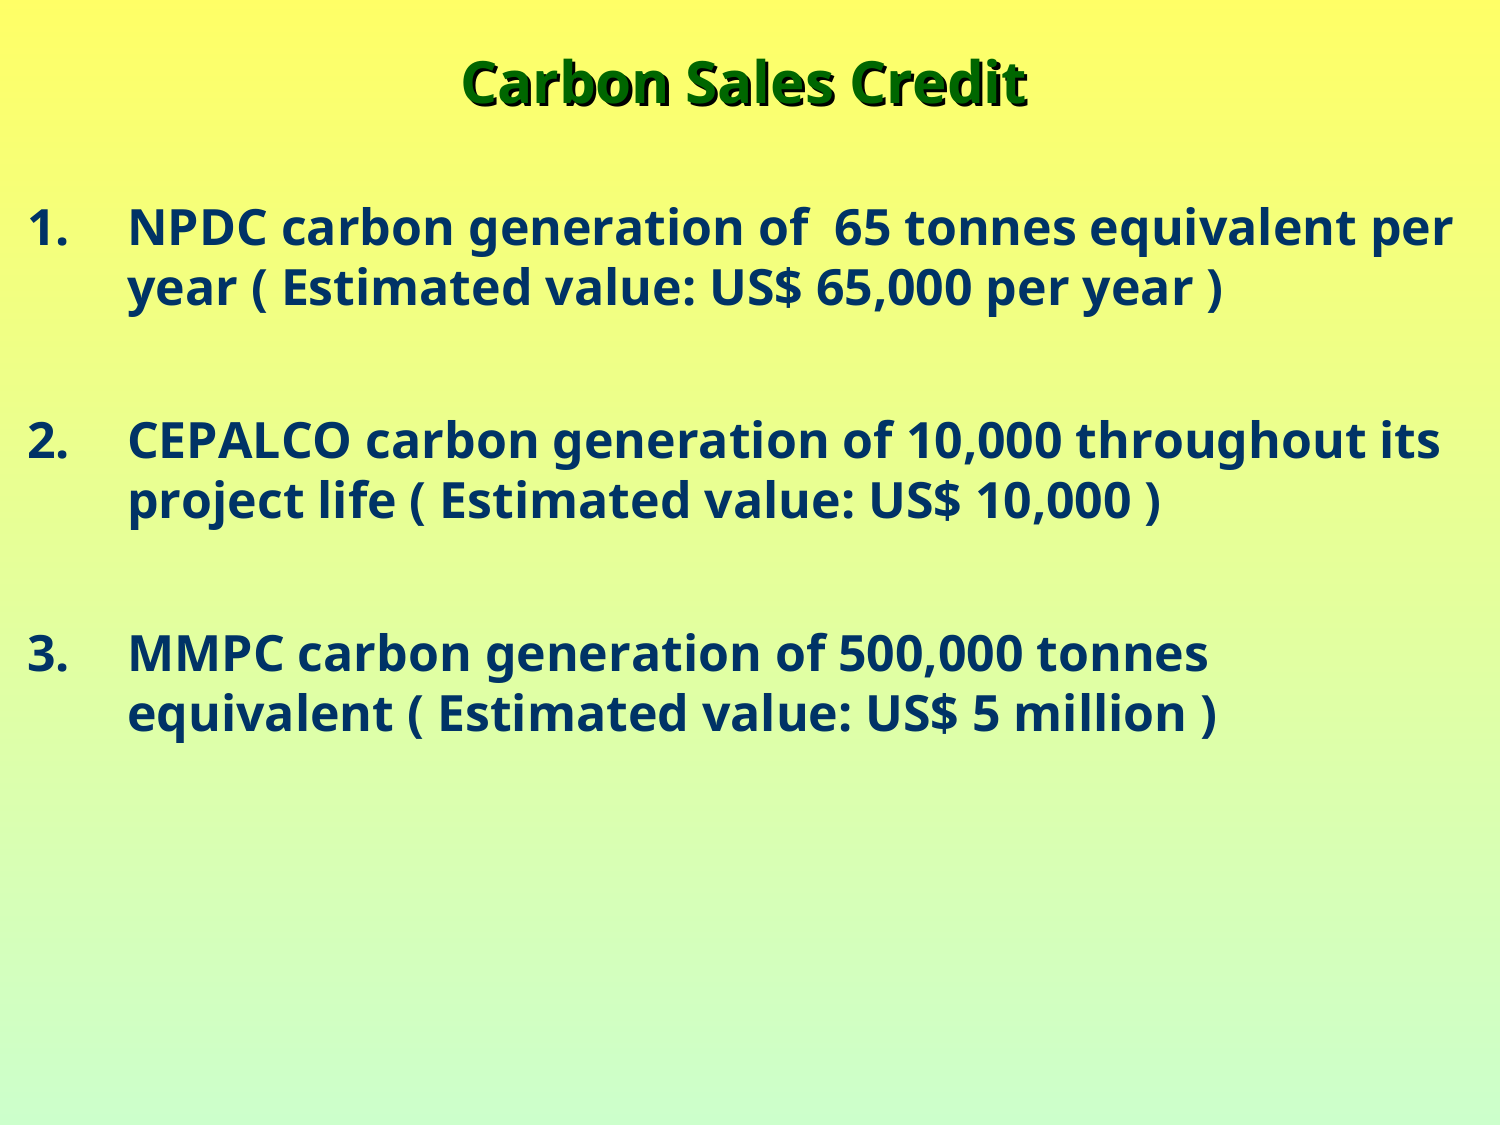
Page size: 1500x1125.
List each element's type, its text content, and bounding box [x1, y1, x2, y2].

subtitle Carbon Sales Credit [12, 37, 1475, 138]
text_box NPDC carbon generation of 65 tonnes equivalent per year ( Estimated value: US$ 65,000 per year ) CEPALCO carbon generation of 10,000 throughout its project life ( Estimated value: US$ 10,000 ) MMPC carbon generation of 500,000 tonnes equivalent ( Estimated value: US$ 5 million ) [12, 187, 1500, 1026]
